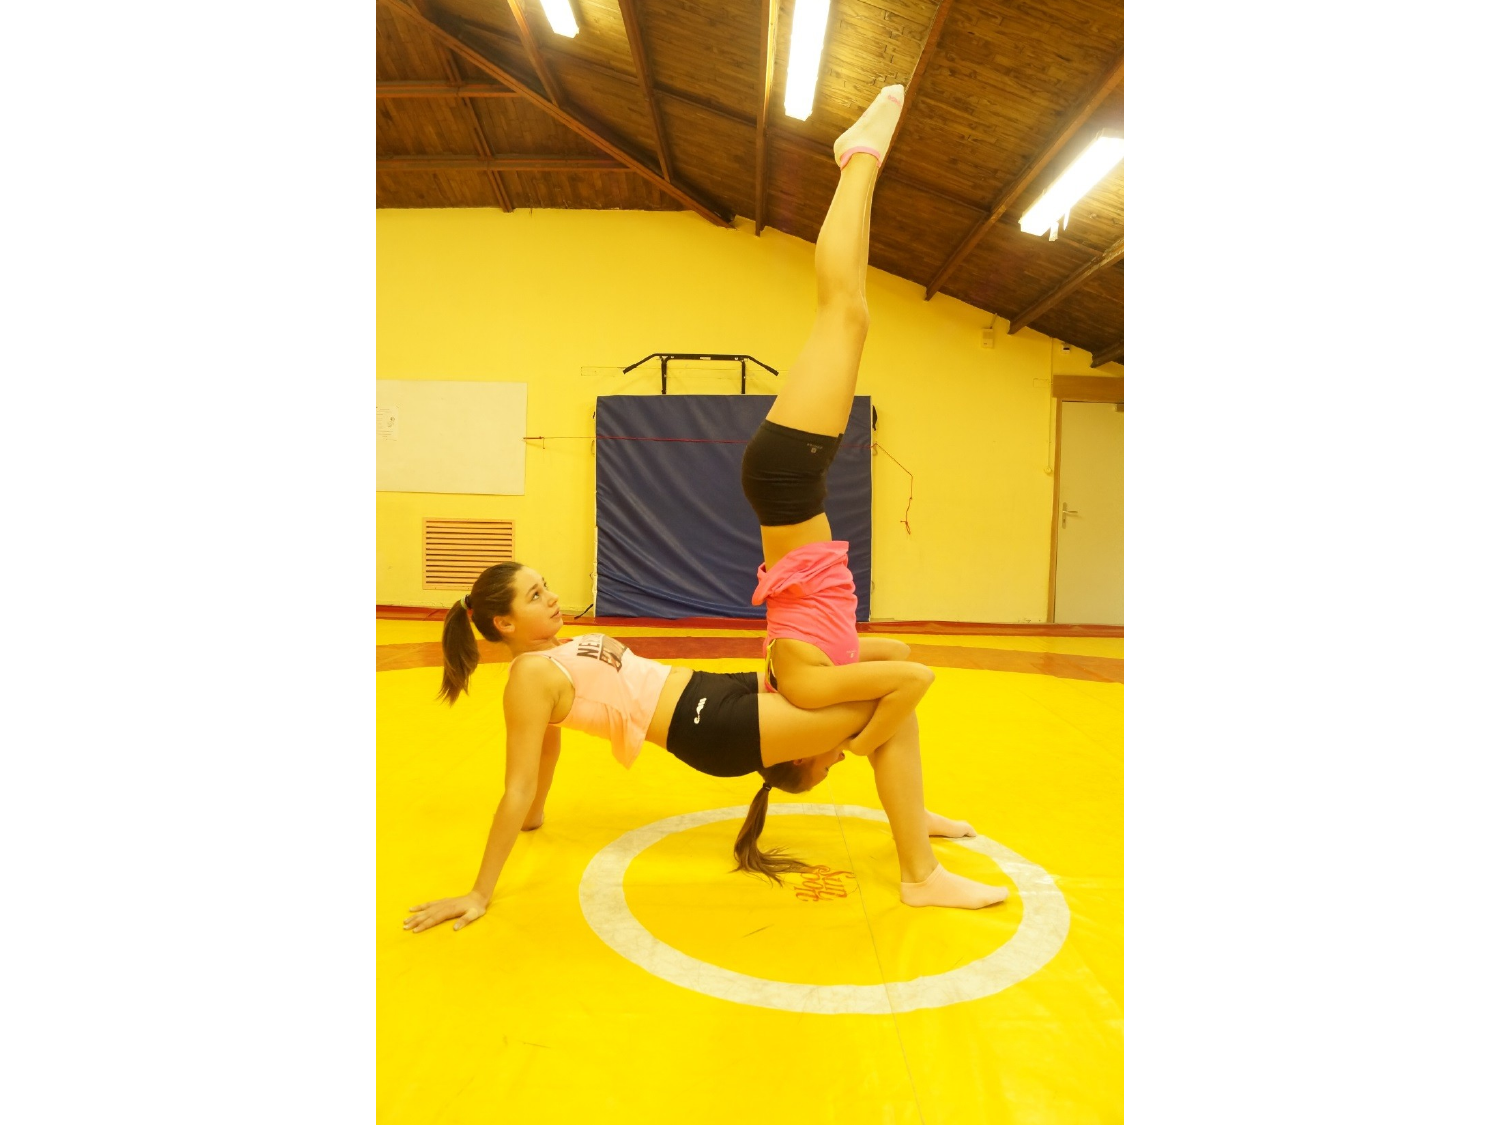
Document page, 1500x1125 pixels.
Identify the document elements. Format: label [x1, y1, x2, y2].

picture [376, 0, 1124, 1125]
